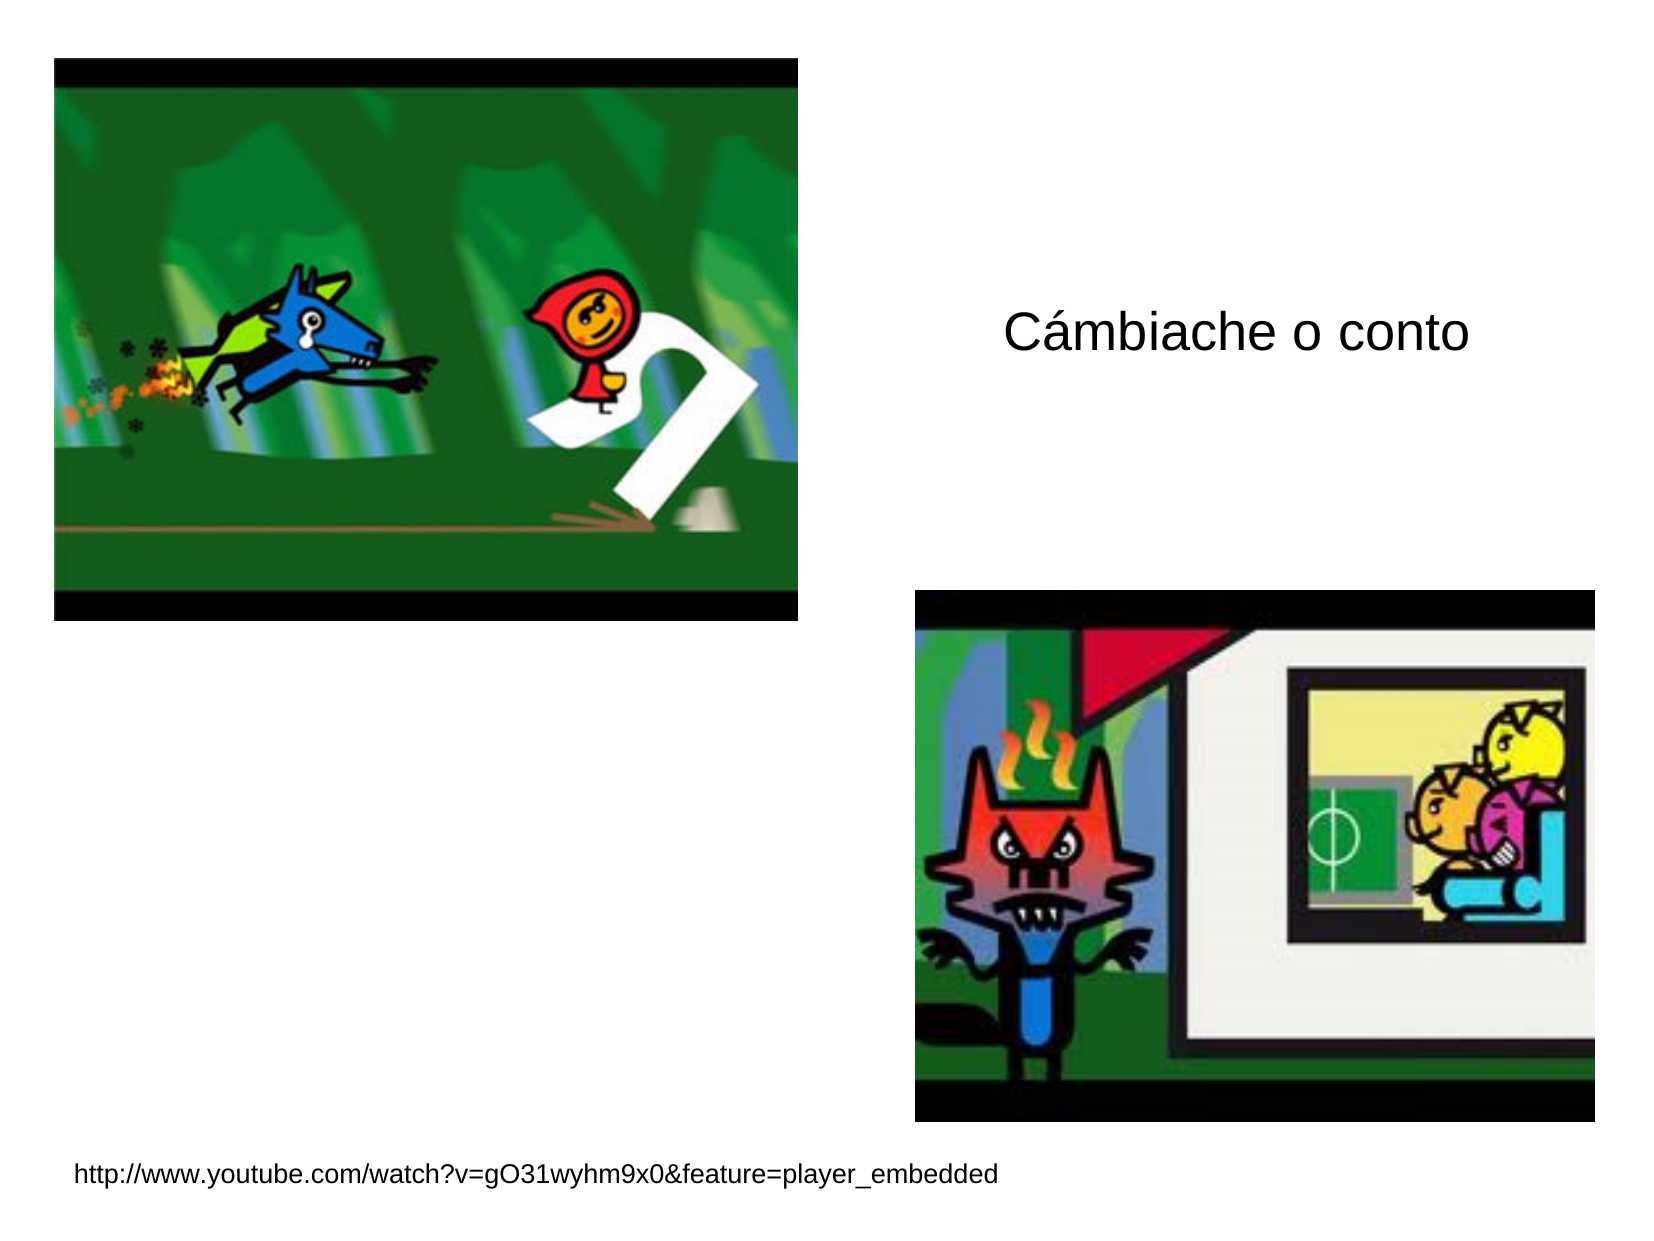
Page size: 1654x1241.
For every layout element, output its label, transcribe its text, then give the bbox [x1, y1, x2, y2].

text_box http://www.youtube.com/watch?v=gO31wyhm9x0&feature=player_embedded [59, 1151, 1015, 1209]
picture [54, 58, 798, 621]
picture [915, 590, 1595, 1123]
title Cámbiache o conto [880, 236, 1595, 429]
